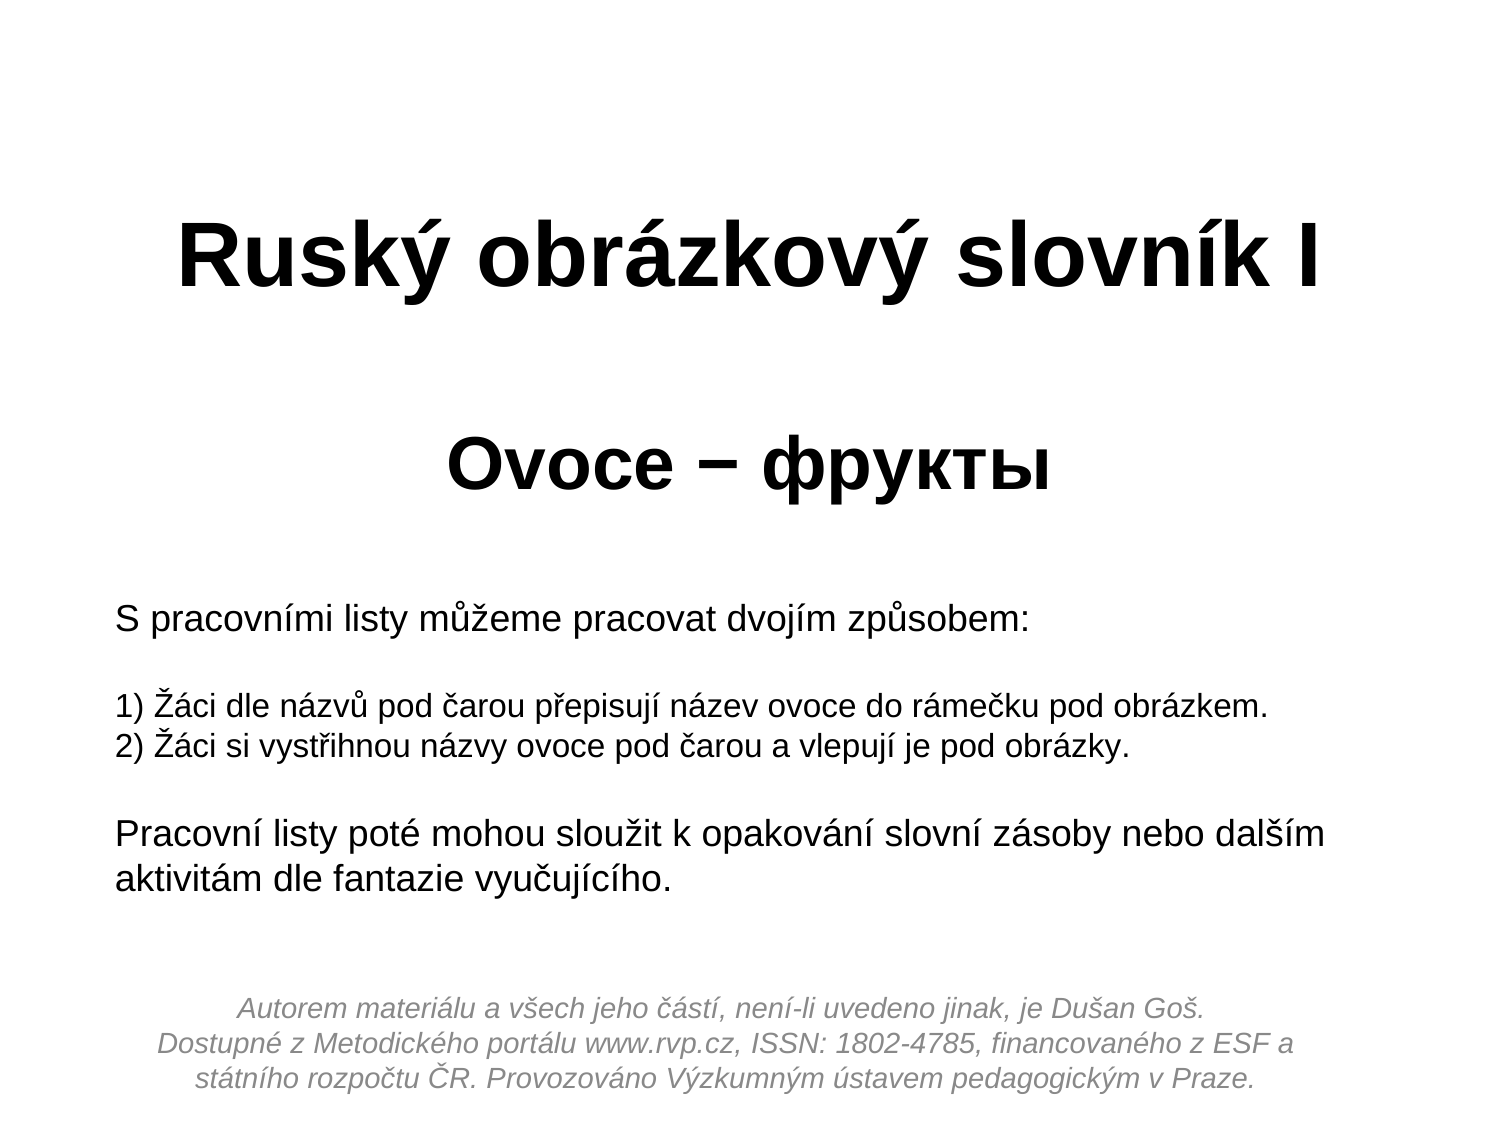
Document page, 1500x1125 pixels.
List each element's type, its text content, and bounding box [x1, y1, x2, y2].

text_box S pracovními listy můžeme pracovat dvojím způsobem: Žáci dle názvů pod čarou přepisují název ovoce do rámečku pod obrázkem. Žáci si vystřihnou názvy ovoce pod čarou a vlepují je pod obrázky. Pracovní listy poté mohou sloužit k opakování slovní zásoby nebo dalším aktivitám dle fantazie vyučujícího. [100, 586, 1412, 907]
text_box Autorem materiálu a všech jeho částí, není-li uvedeno jinak, je Dušan Goš. Dostupné z Metodického portálu www.rvp.cz, ISSN: 1802-4785, financovaného z ESF a státního rozpočtu ČR. Provozováno Výzkumným ústavem pedagogickým v Praze. [88, 1011, 1365, 1072]
title Ruský obrázkový slovník I Ovoce − фрукты [112, 148, 1388, 551]
